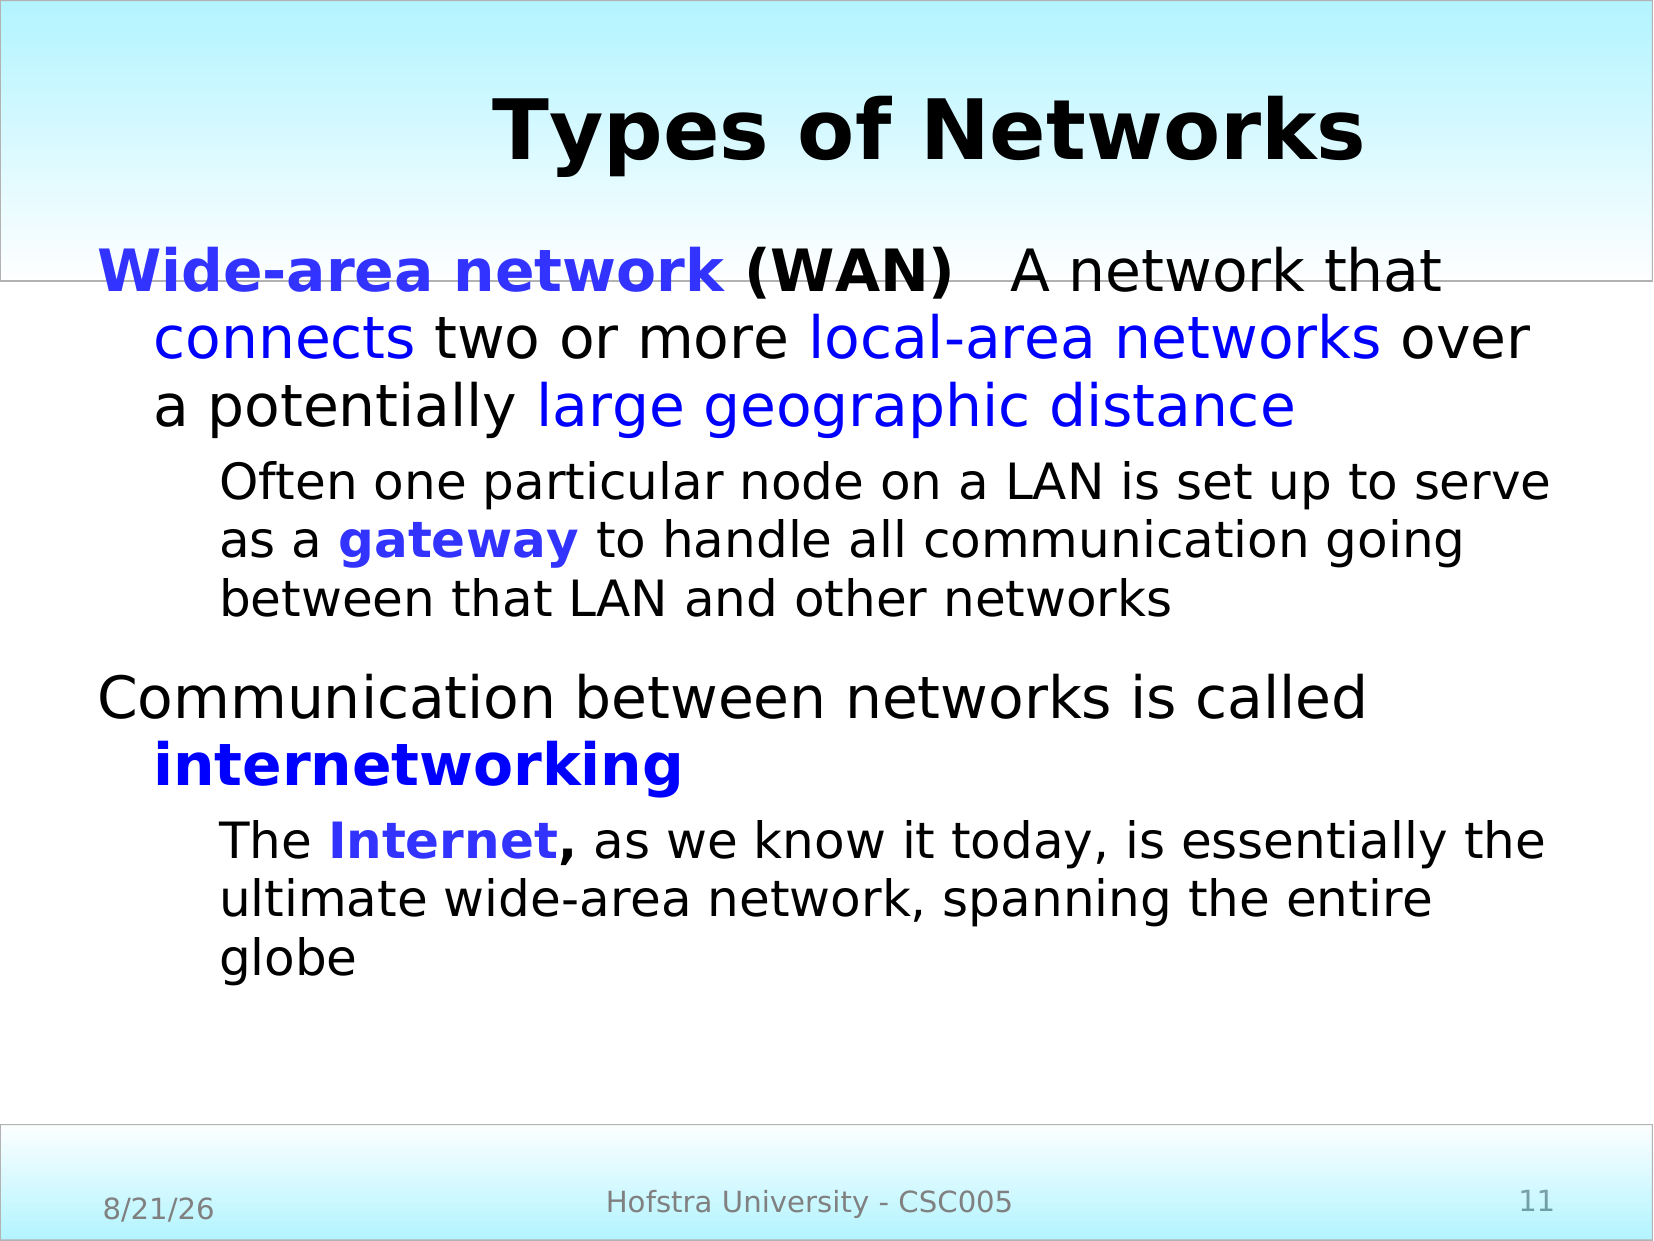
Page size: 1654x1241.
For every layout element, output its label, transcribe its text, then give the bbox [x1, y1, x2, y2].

title Types of Networks [247, 27, 1612, 235]
list Wide-area network (WAN) A network that connects two or more local-area networks over a potentially large geographic distance Often one particular node on a LAN is set up to serve as a gateway to handle all communication going between that LAN and other networks Communication between networks is called internetworking The Internet, as we know it today, is essentially the ultimate wide-area network, spanning the entire globe [82, 229, 1571, 1241]
